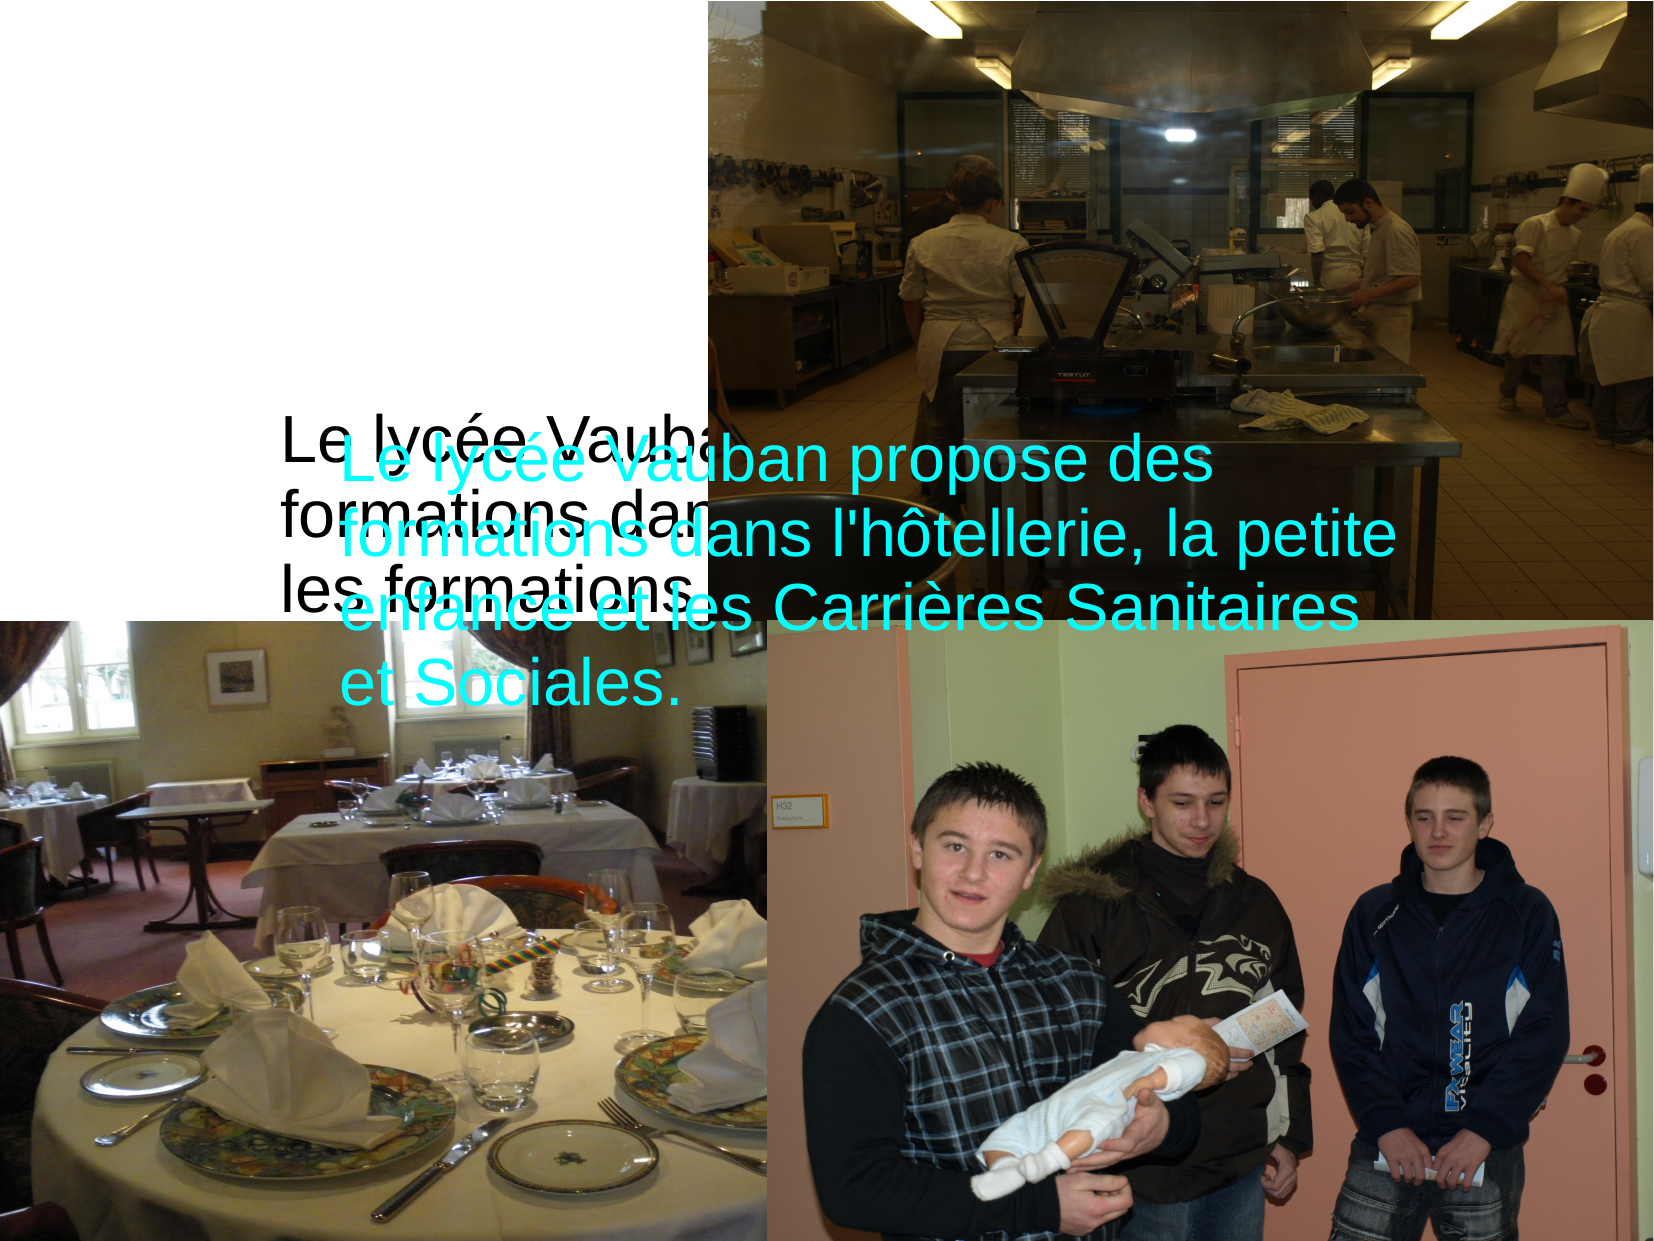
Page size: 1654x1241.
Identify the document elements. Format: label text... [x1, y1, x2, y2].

picture [0, 0, 1654, 1241]
text_box Le lycée Vauban propose des formations dans l'hôtellerie, la petite enfance et les Carrières Sanitaires et Sociales. [324, 413, 1418, 728]
